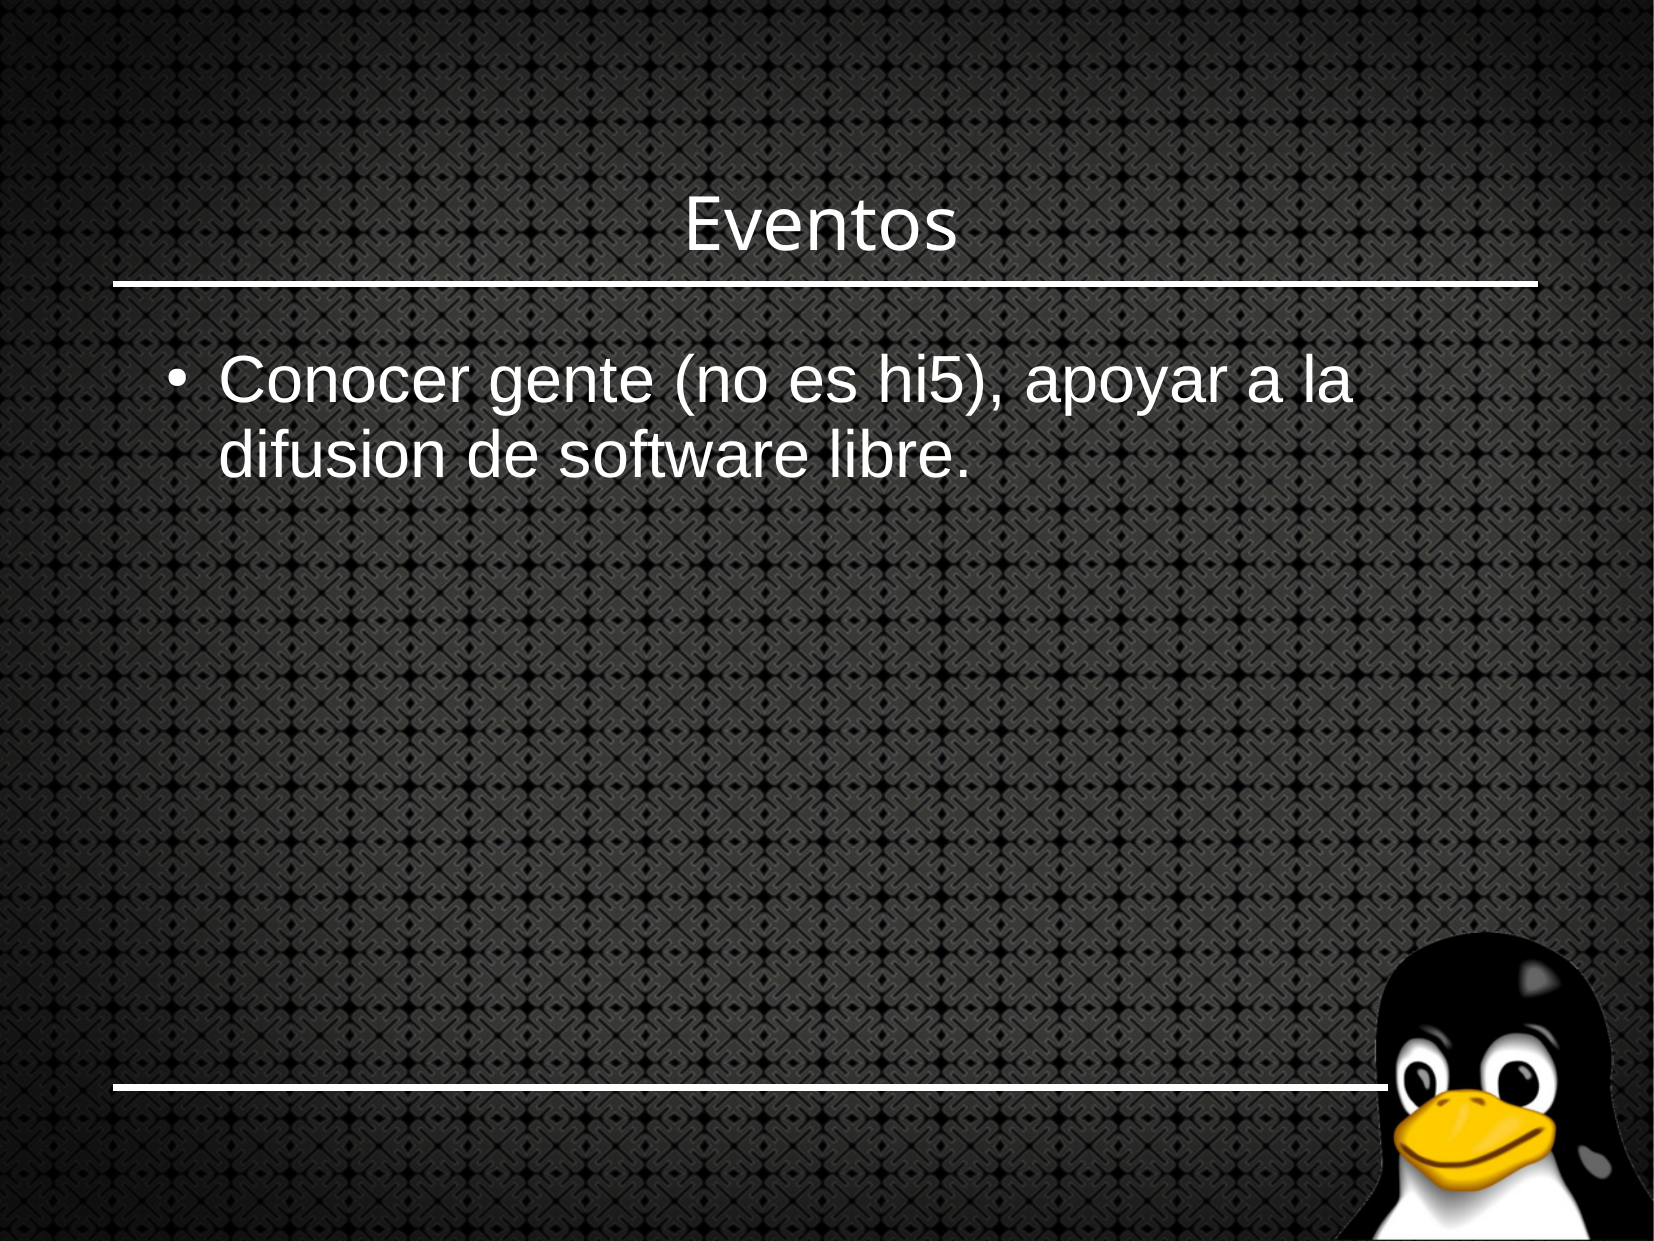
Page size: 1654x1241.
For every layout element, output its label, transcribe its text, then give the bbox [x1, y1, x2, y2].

picture [0, 0, 1654, 1241]
list Conocer gente (no es hi5), apoyar a la difusion de software libre. [147, 342, 1506, 1037]
title Eventos [135, 125, 1506, 318]
